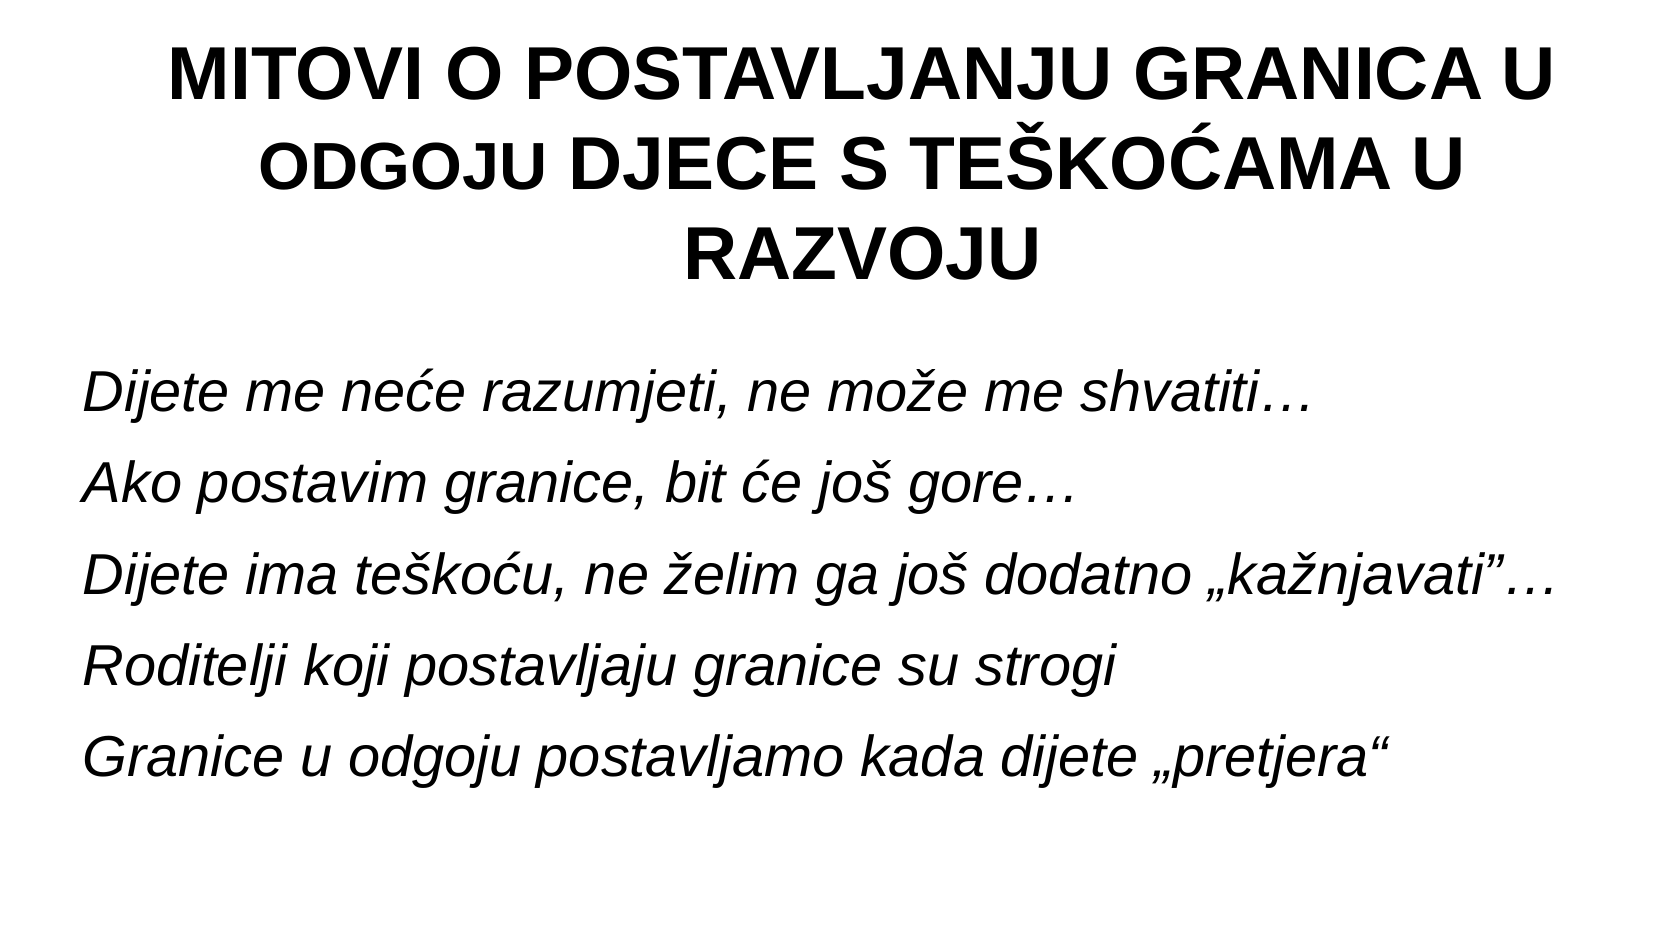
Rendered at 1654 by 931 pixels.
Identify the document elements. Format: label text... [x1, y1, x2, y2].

title MITOVI O POSTAVLJANJU GRANICA U ODGOJU DJECE S TEŠKOĆAMA U RAZVOJU [82, 12, 1643, 307]
list Dijete me neće razumjeti, ne može me shvatiti… Ako postavim granice, bit će još gore… Dijete ima teškoću, ne želim ga još dodatno „kažnjavati”… Roditelji koji postavljaju granice su strogi Granice u odgoju postavljamo kada dijete „pretjera“ [82, 273, 1571, 813]
